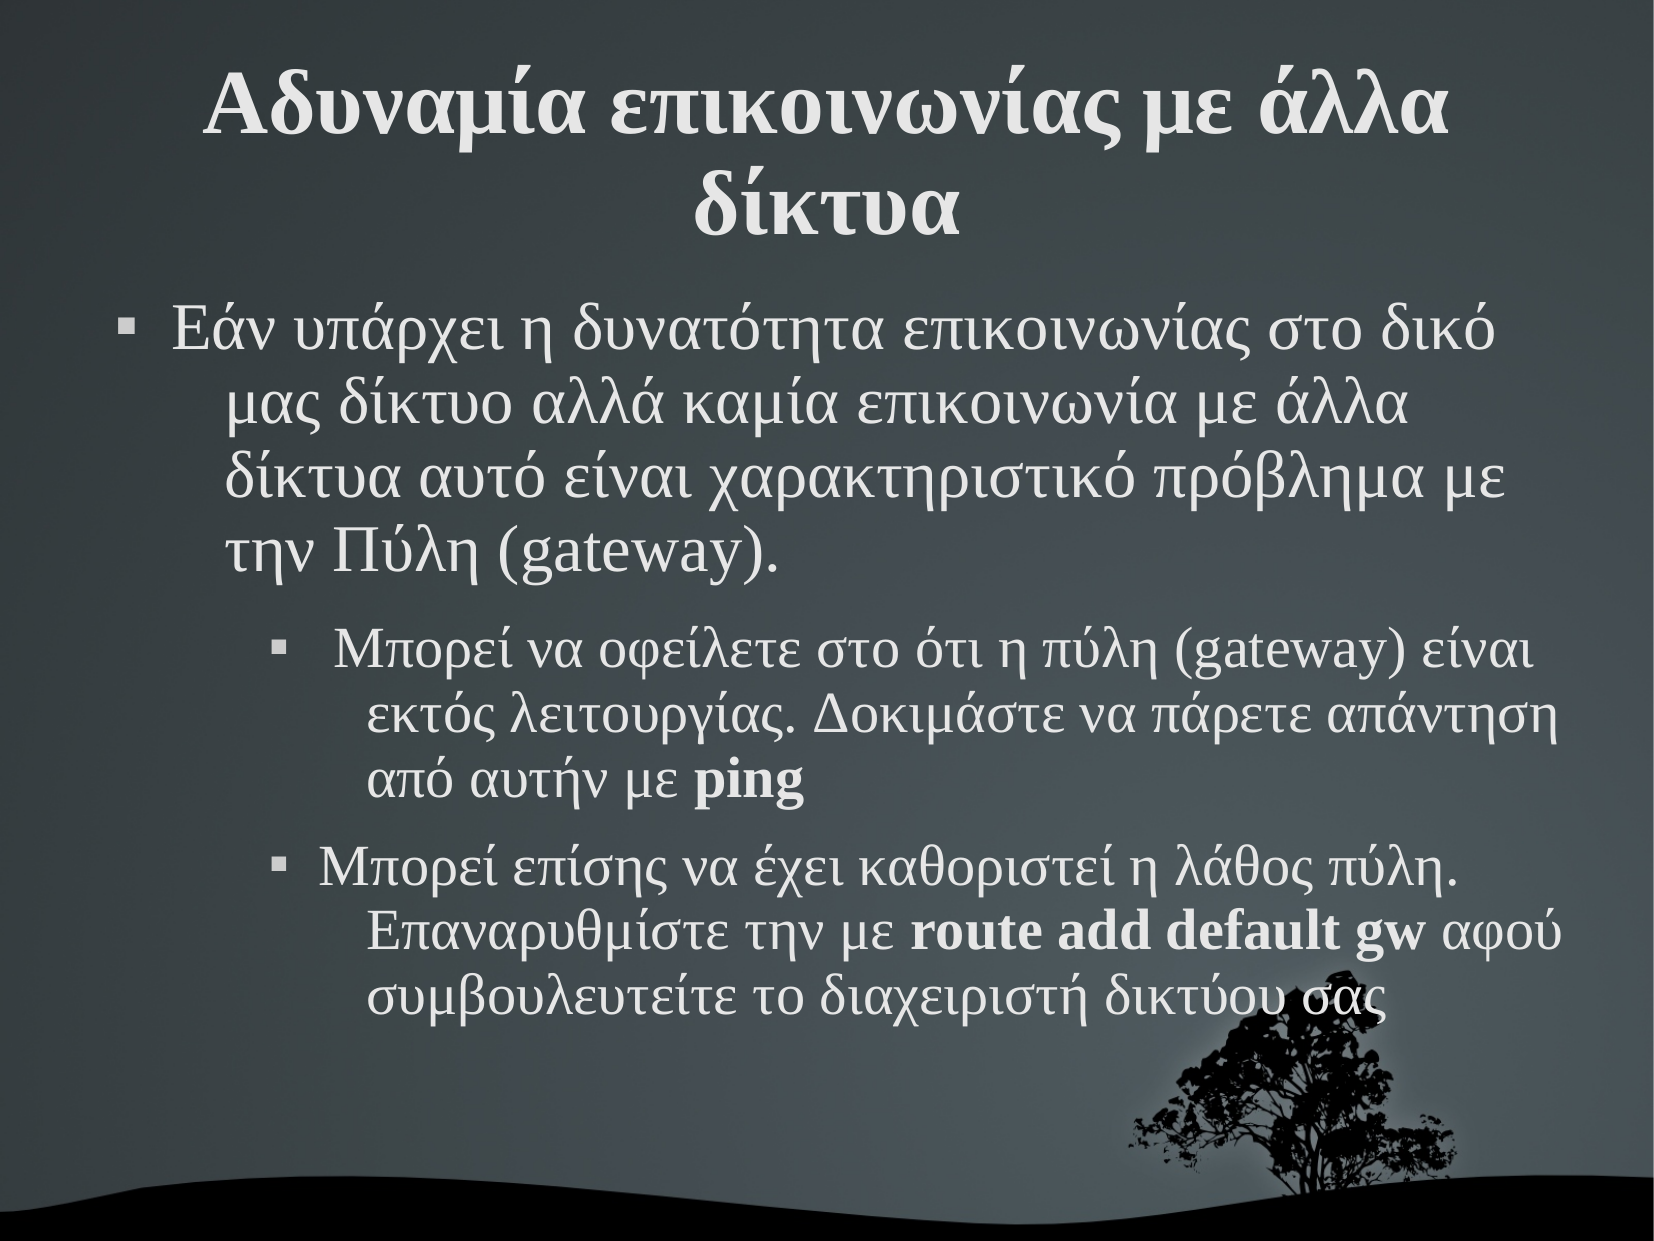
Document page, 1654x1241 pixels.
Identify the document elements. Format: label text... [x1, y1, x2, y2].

picture [0, 0, 1654, 1241]
title Αδυναμία επικοινωνίας με άλλα δίκτυα [82, 33, 1571, 273]
list Εάν υπάρχει η δυνατότητα επικοινωνίας στο δικό μας δίκτυο αλλά καμία επικοινωνία με άλλα δίκτυα αυτό είναι χαρακτηριστικό πρόβλημα με την Πύλη (gateway). Μπορεί να οφείλετε στο ότι η πύλη (gateway) είναι εκτός λειτουργίας. Δοκιμάστε να πάρετε απάντηση από αυτήν με ping Μπορεί επίσης να έχει καθοριστεί η λάθος πύλη. Επαναρυθμίστε την με route add default gw αφού συμβουλευτείτε το διαχειριστή δικτύου σας [82, 290, 1571, 1109]
